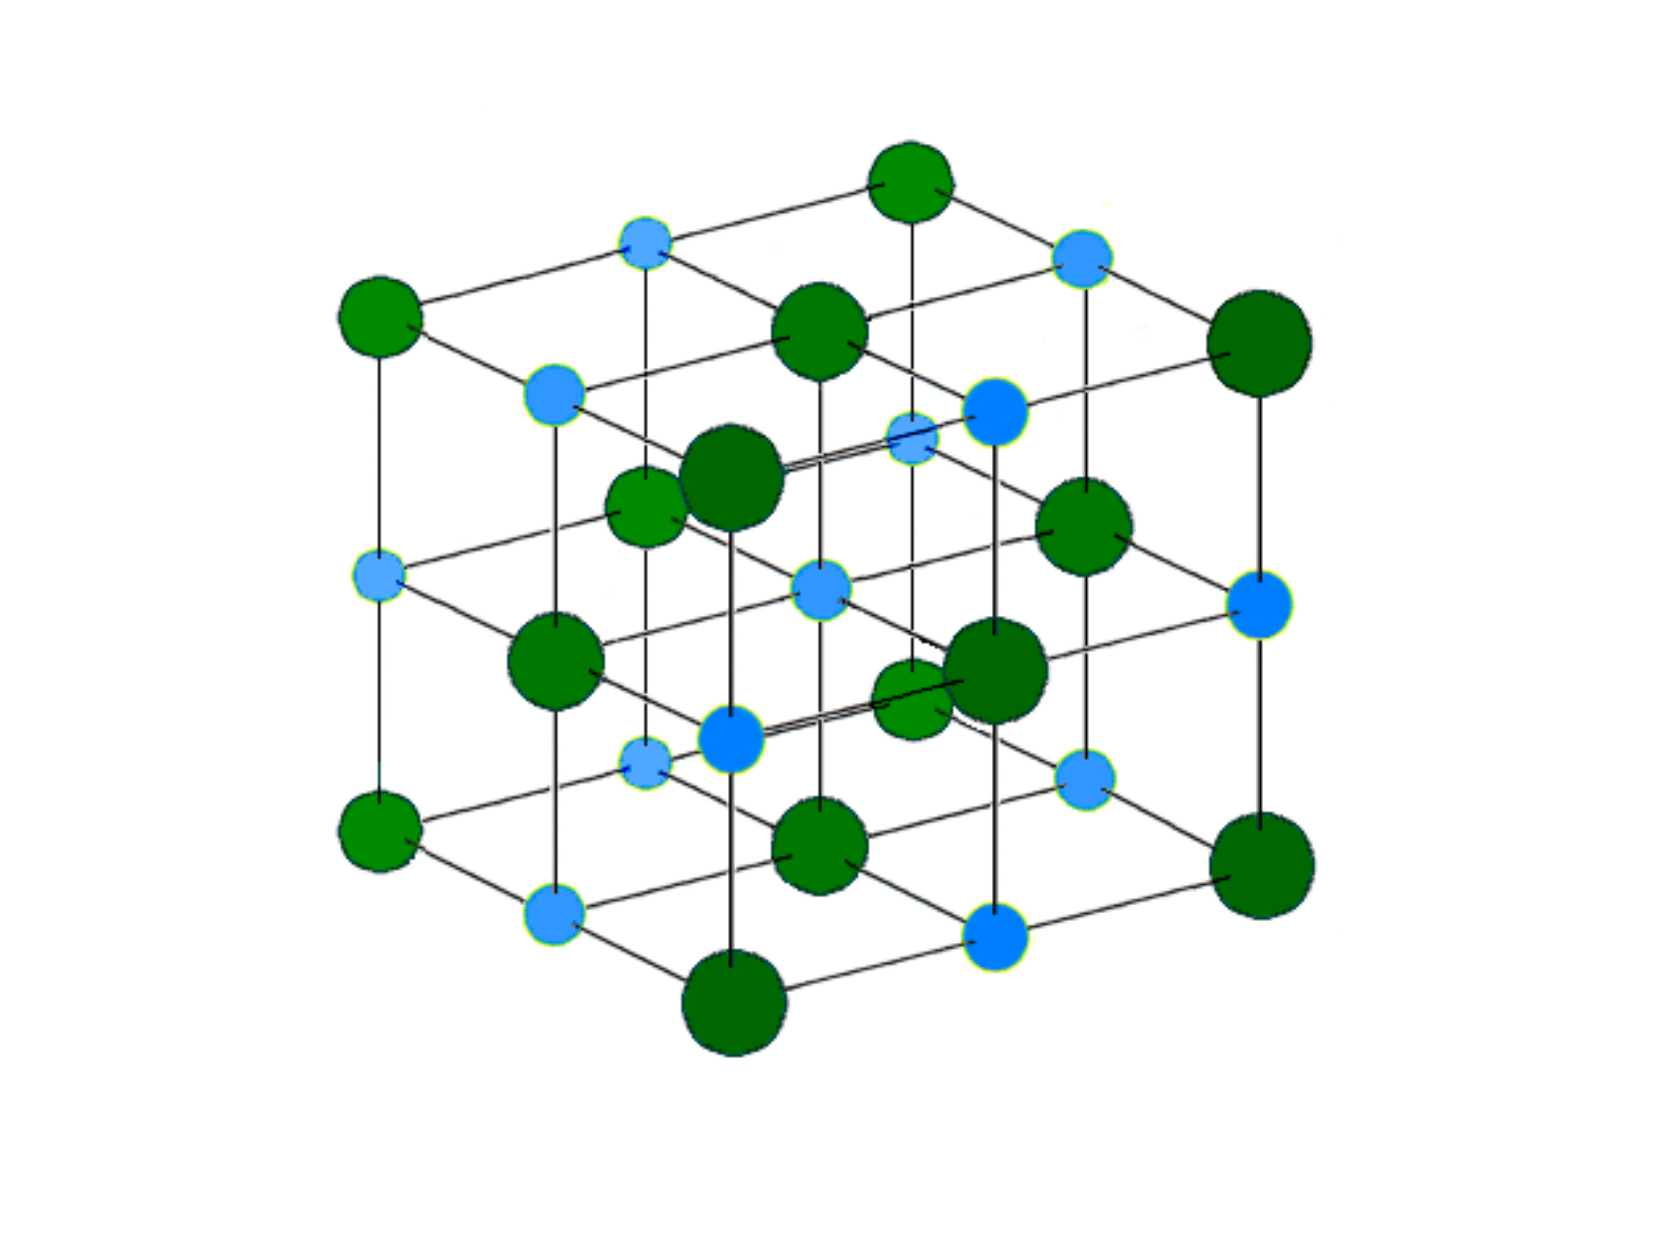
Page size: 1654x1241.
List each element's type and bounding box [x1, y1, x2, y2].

picture [289, 106, 1371, 1087]
